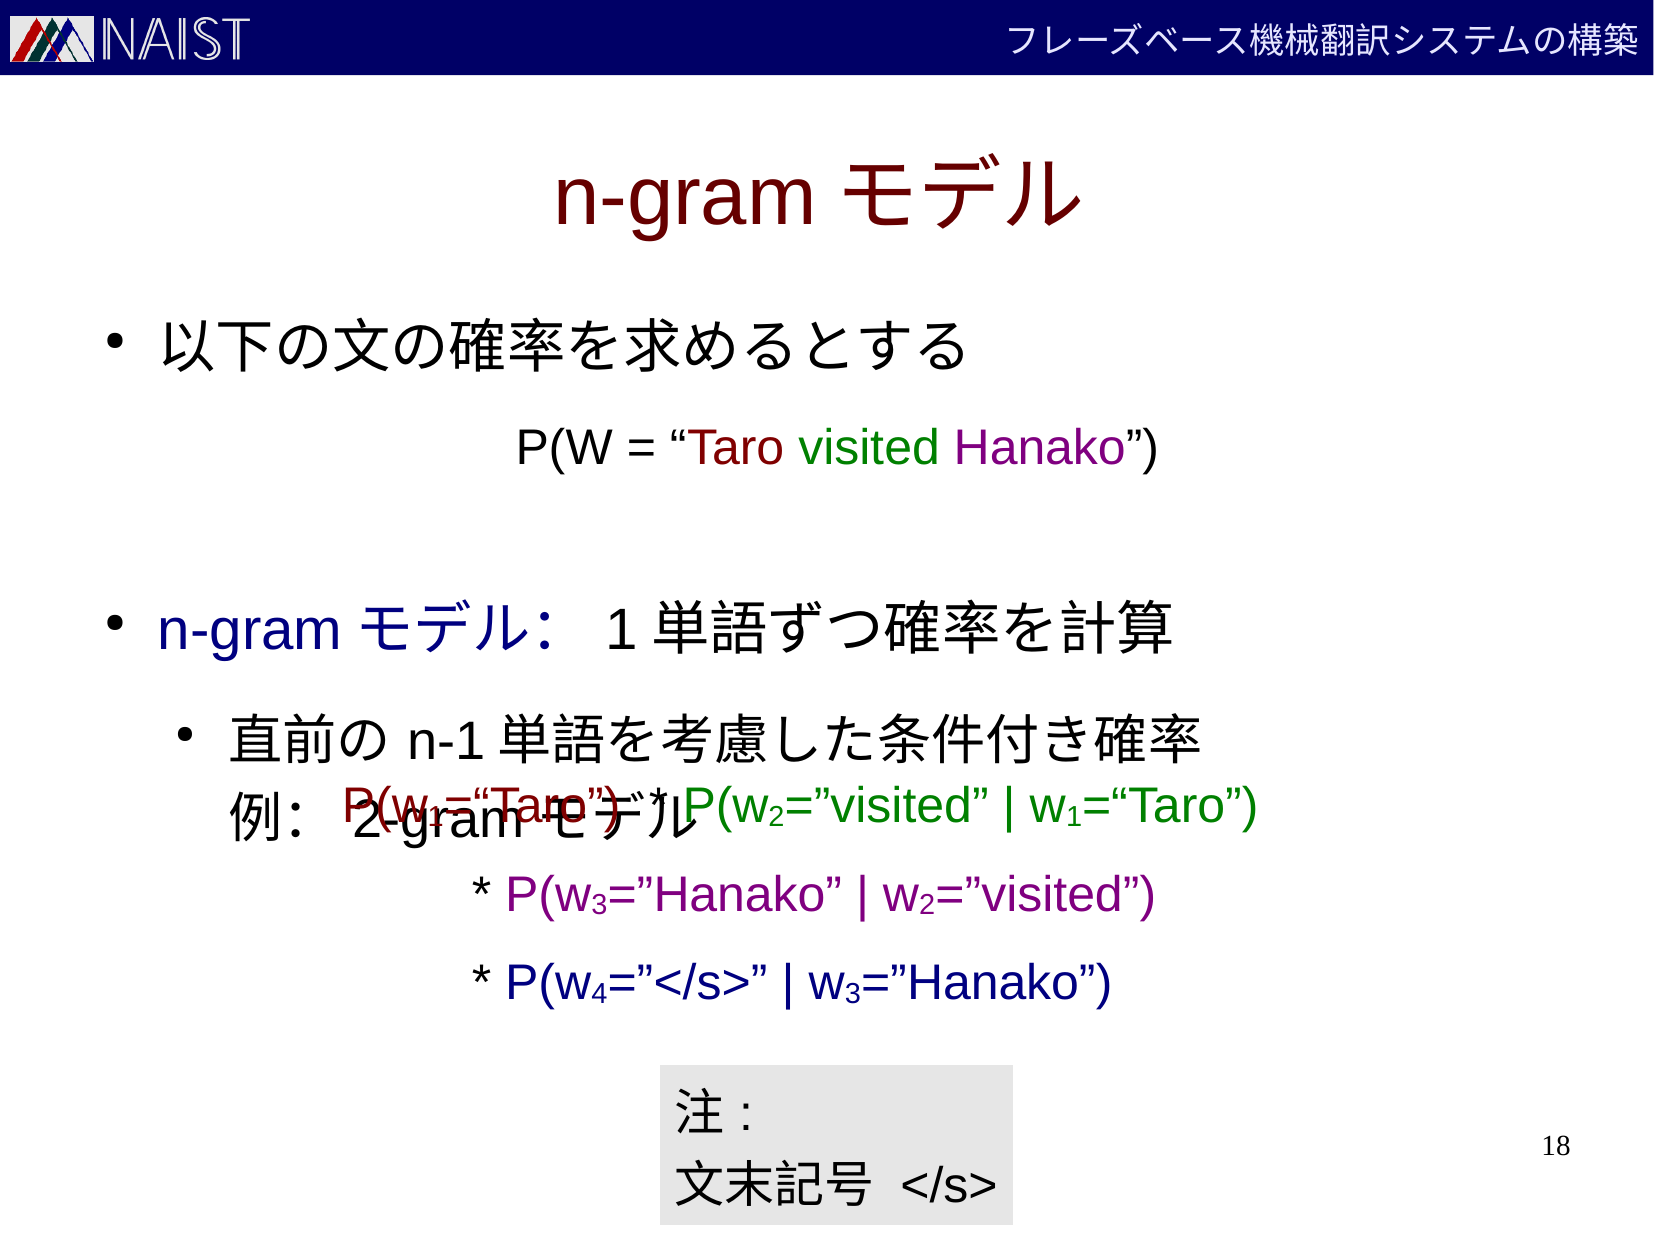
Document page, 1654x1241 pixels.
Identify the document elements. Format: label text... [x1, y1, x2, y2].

picture [10, 16, 94, 62]
list 以下の文の確率を求めるとする n-gramモデル：1単語ずつ確率を計算 直前のn-1単語を考慮した条件付き確率 例：2-gramモデル [86, 300, 1576, 1119]
text_box P(W = “Taro visited Hanako”) [500, 412, 1175, 483]
picture [102, 17, 251, 60]
text_box * P(w2=”visited” | w1=“Taro”) [634, 770, 1274, 858]
text_box * P(w4=”</s>” | w3=”Hanako”) [457, 947, 1128, 1035]
text_box 注: 文末記号 </s> [660, 1065, 1012, 1197]
title n-gramモデル [75, 92, 1564, 285]
text_box P(w1=“Taro”) [327, 770, 634, 858]
text_box * P(w3=”Hanako” | w2=”visited”) [457, 858, 1172, 946]
